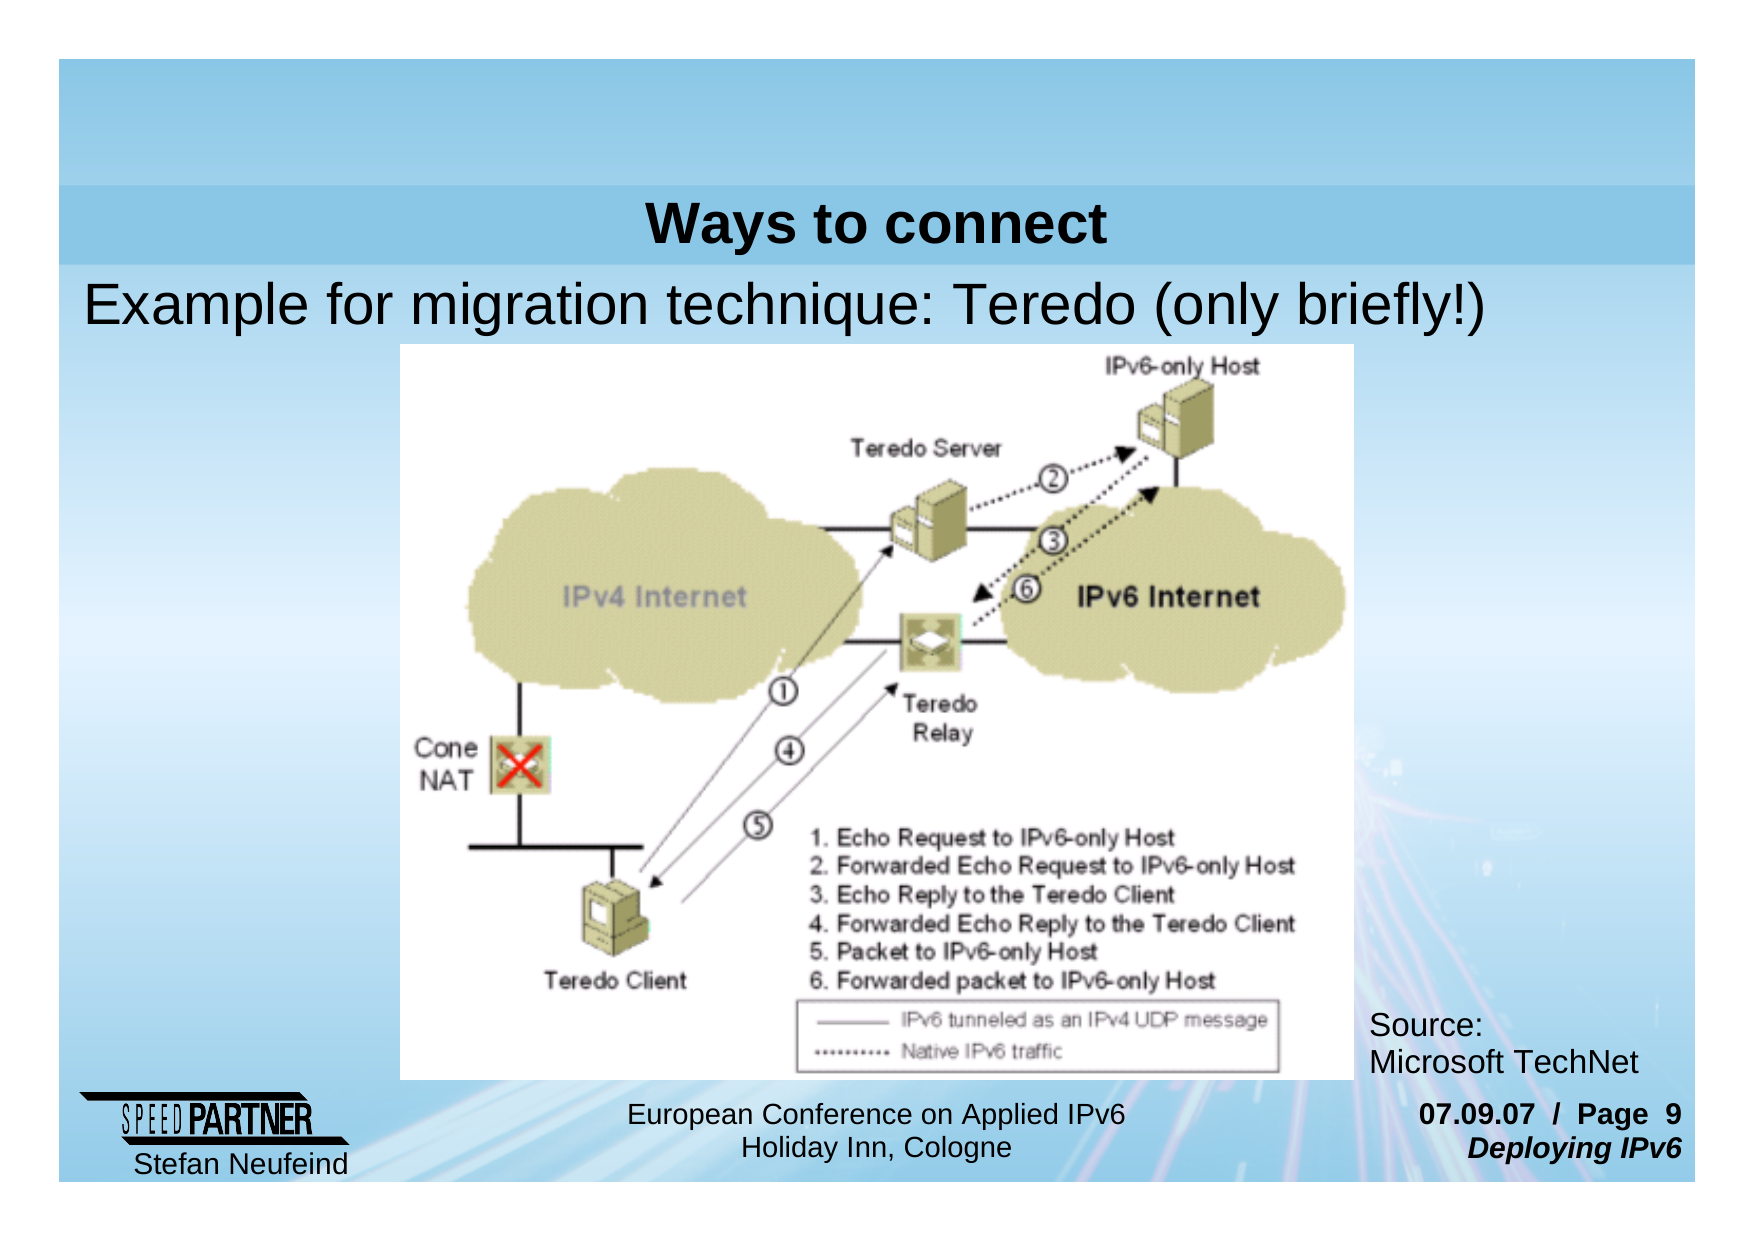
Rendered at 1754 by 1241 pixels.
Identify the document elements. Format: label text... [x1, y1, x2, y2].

list Example for migration technique: Teredo (only briefly!) [71, 272, 1695, 1055]
picture [59, 265, 1695, 1182]
text_box Source: Microsoft TechNet [1369, 1006, 1684, 1081]
title Ways to connect [59, 190, 1695, 257]
picture [59, 59, 1695, 185]
